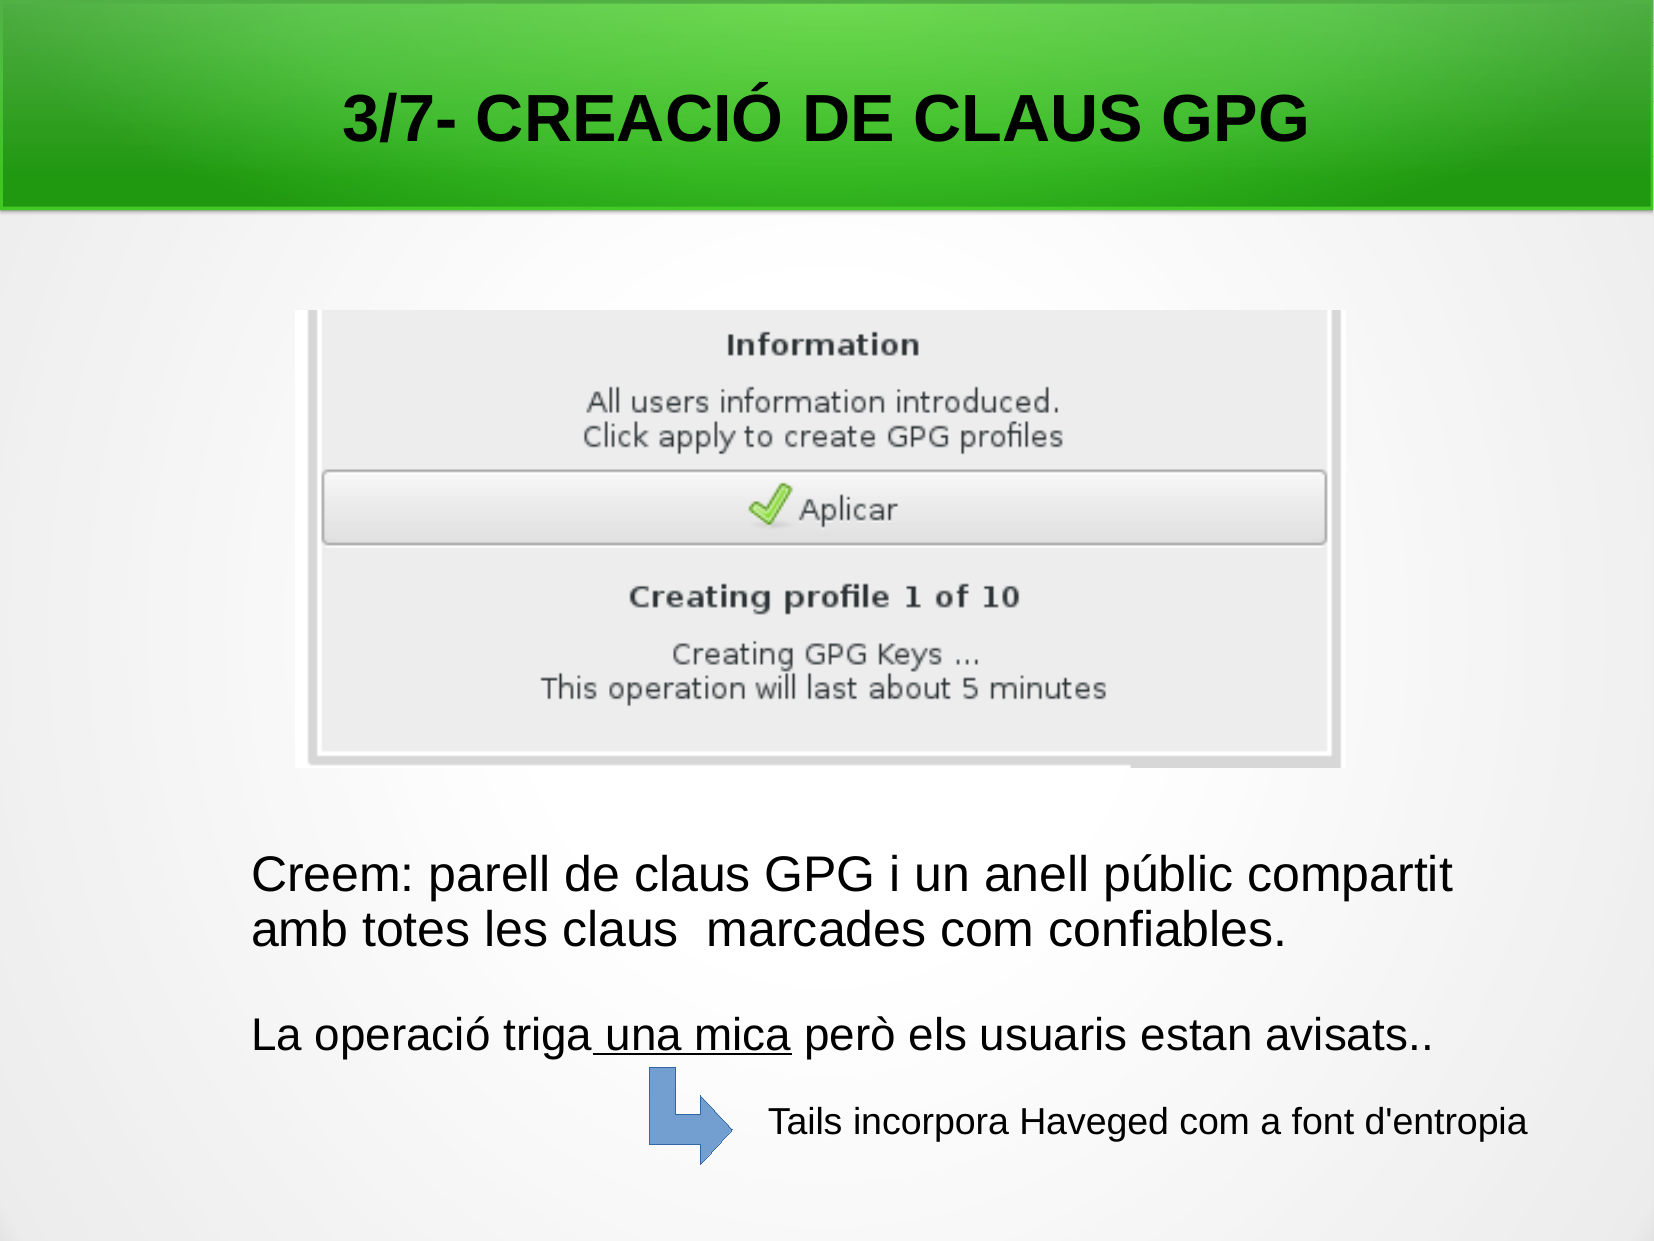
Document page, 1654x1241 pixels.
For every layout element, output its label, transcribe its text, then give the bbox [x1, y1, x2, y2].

text_box [649, 1067, 733, 1165]
picture [295, 310, 1346, 768]
text_box Creem: parell de claus GPG i un anell públic compartit amb totes les claus marcades com confiables. La operació triga una mica però els usuaris estan avisats.. [236, 838, 1571, 1068]
title 3/7- CREACIÓ DE CLAUS GPG [82, 47, 1571, 189]
text_box Tails incorpora Haveged com a font d'entropia [697, 1100, 1654, 1168]
